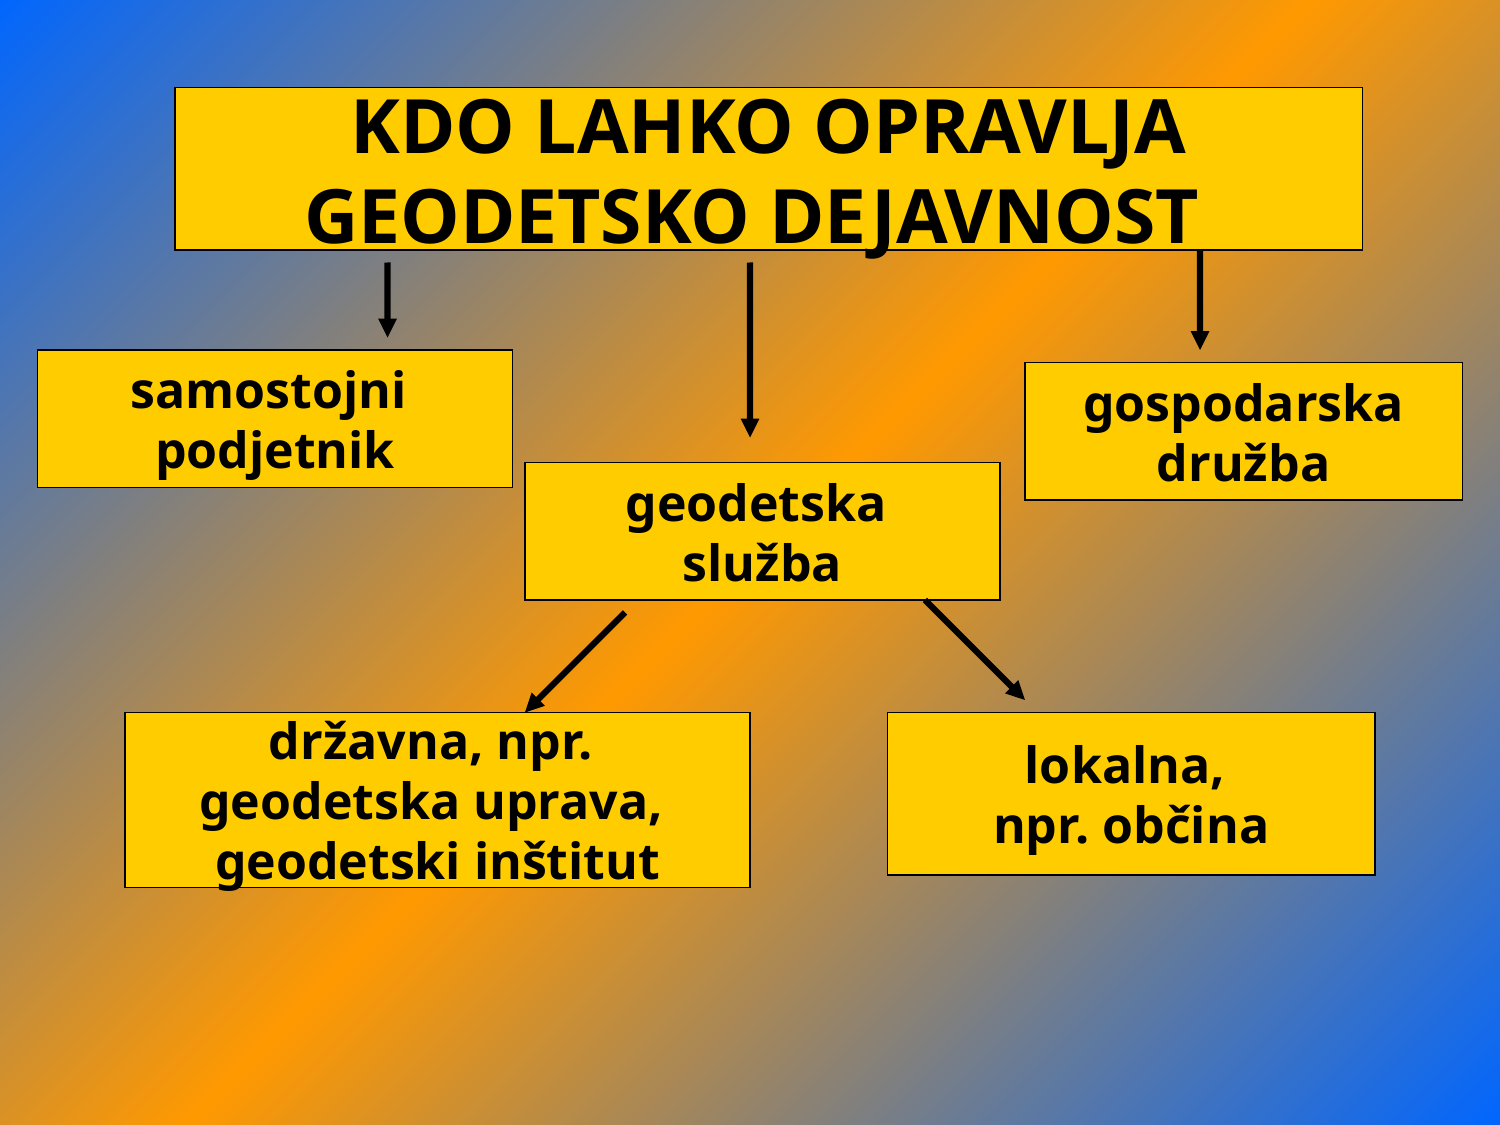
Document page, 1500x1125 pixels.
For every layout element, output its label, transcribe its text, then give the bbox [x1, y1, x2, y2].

text_box državna, npr. geodetska uprava, geodetski inštitut [125, 712, 750, 888]
text_box geodetska služba [525, 462, 1000, 600]
text_box samostojni podjetnik [37, 349, 513, 488]
text_box gospodarska družba [1024, 362, 1463, 500]
text_box KDO LAHKO OPRAVLJA GEODETSKO DEJAVNOST [174, 87, 1363, 250]
text_box lokalna, npr. občina [887, 712, 1375, 875]
